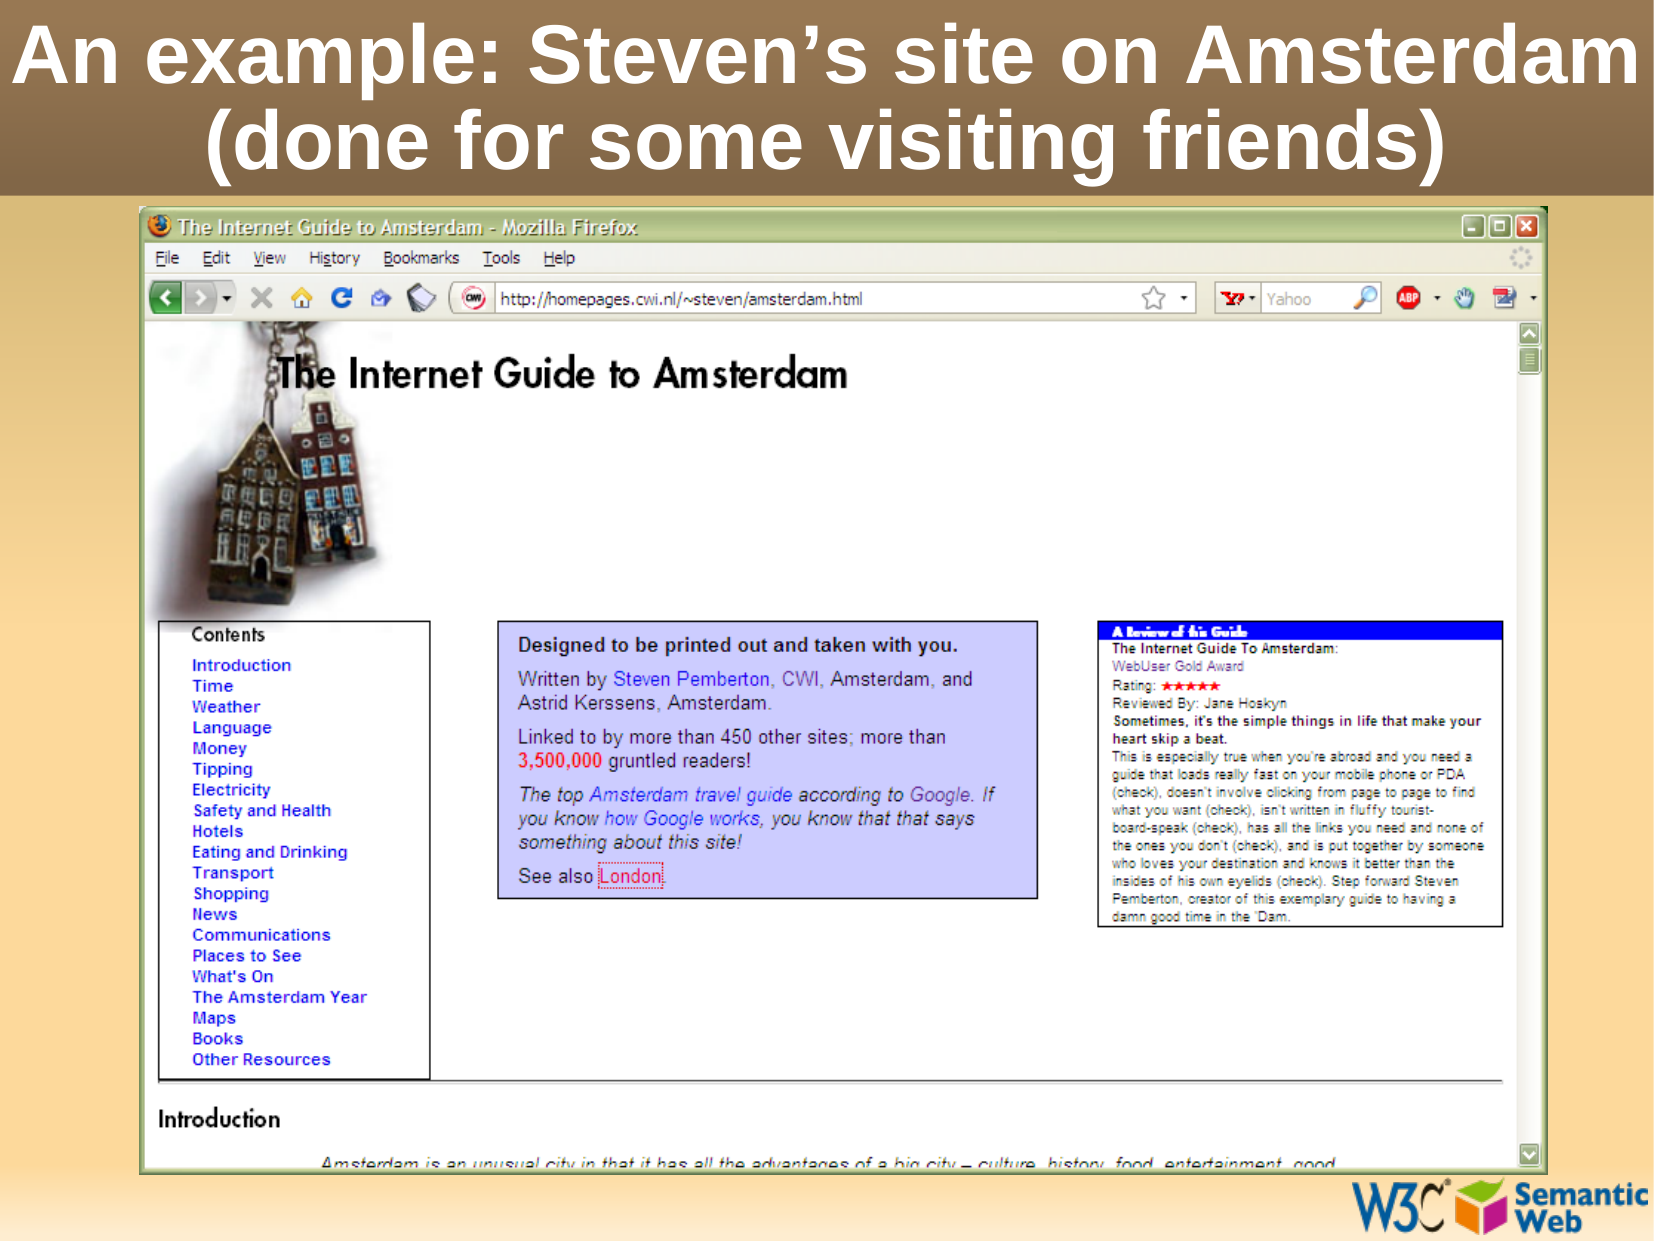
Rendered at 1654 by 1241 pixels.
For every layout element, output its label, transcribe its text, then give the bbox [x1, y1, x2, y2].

picture [0, 196, 1654, 1241]
title An example: Steven’s site on Amsterdam (done for some visiting friends) [0, 0, 1654, 196]
